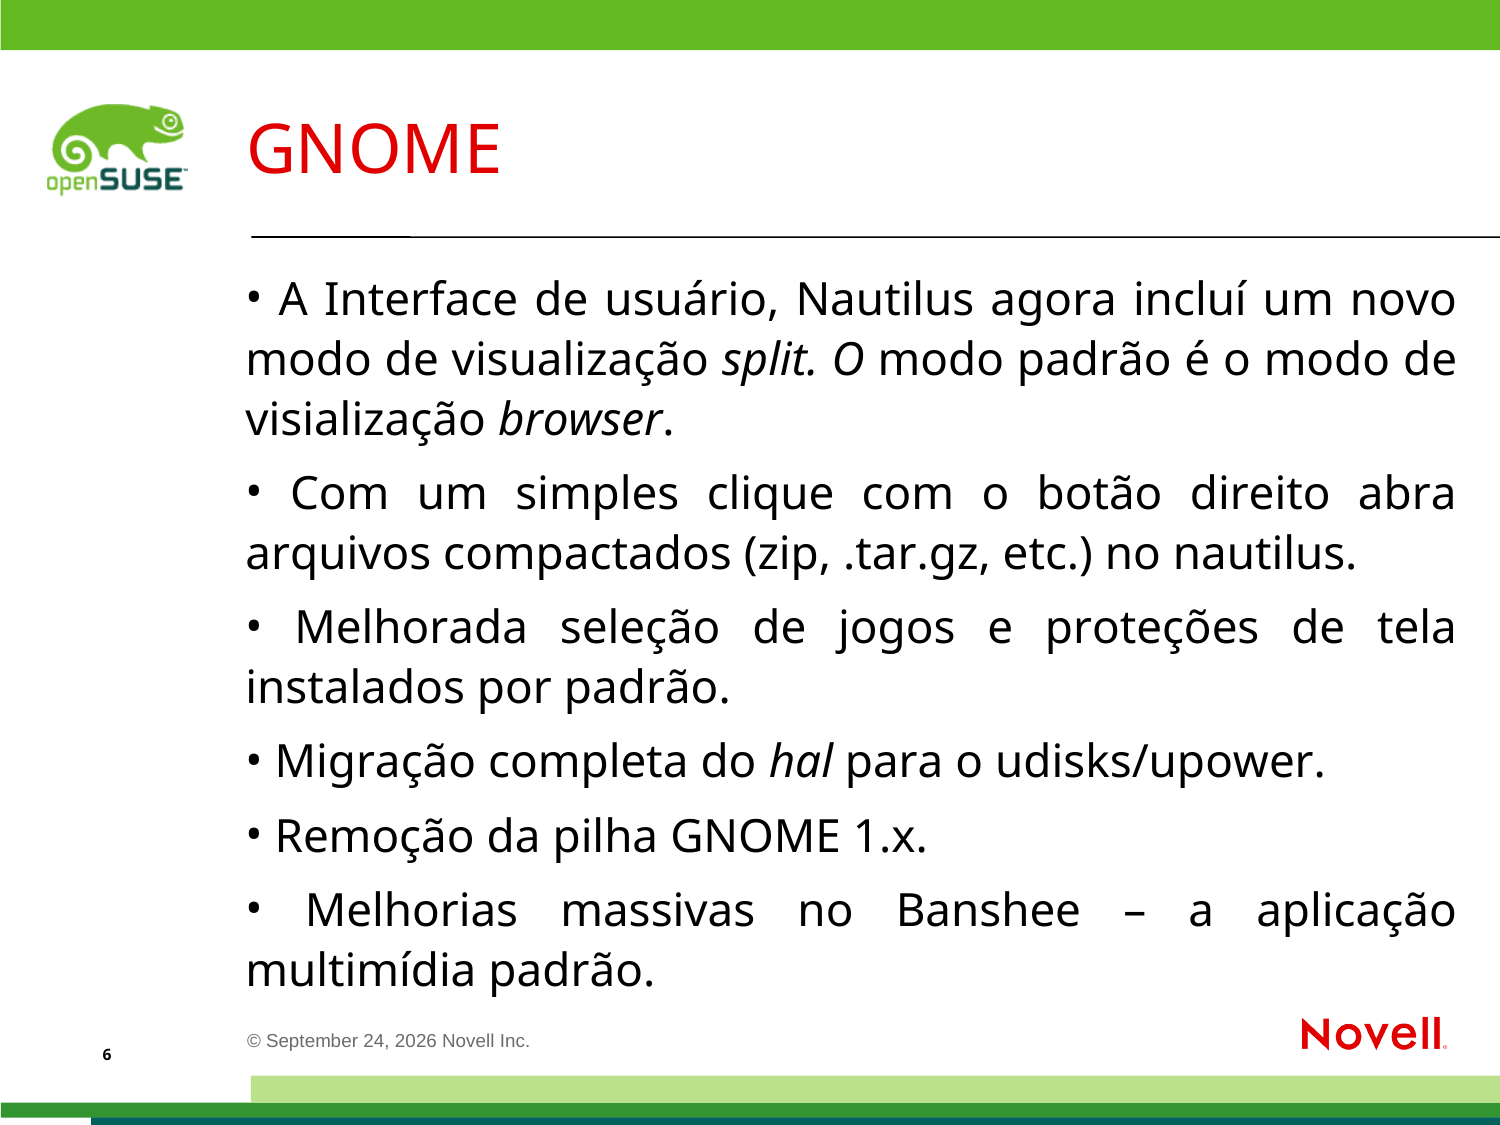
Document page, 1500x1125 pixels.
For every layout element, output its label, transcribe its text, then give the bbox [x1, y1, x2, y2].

title GNOME [246, 68, 1409, 231]
picture [47, 104, 188, 197]
picture [1295, 1011, 1453, 1056]
list A Interface de usuário, Nautilus agora incluí um novo modo de visualização split. O modo padrão é o modo de visialização browser. Com um simples clique com o botão direito abra arquivos compactados (zip, .tar.gz, etc.) no nautilus. Melhorada seleção de jogos e proteções de tela instalados por padrão. Migração completa do hal para o udisks/upower. Remoção da pilha GNOME 1.x. Melhorias massivas no Banshee – a aplicação multimídia padrão. [245, 267, 1458, 1010]
